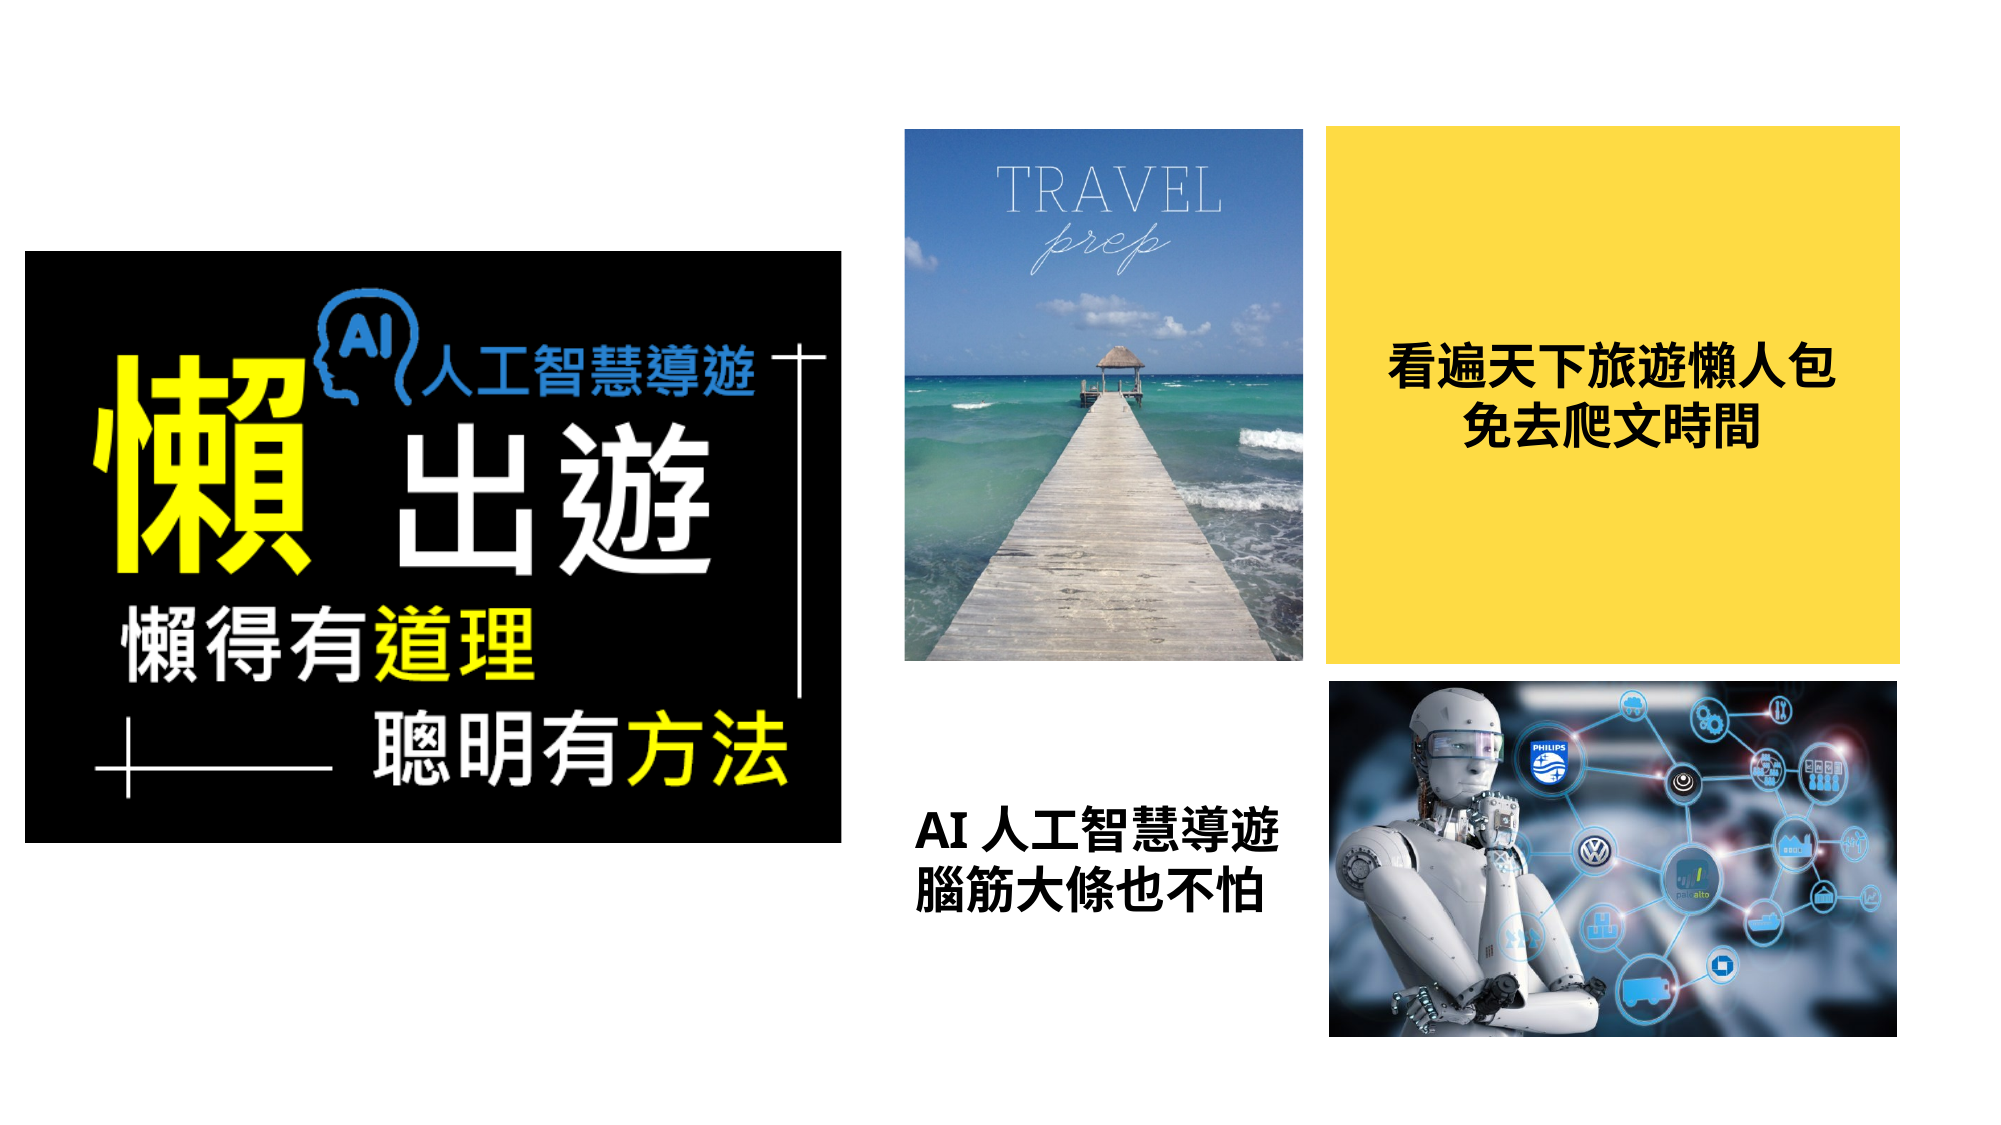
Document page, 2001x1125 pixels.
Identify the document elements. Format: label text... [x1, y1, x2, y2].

text_box 看遍天下旅遊懶人包 免去爬文時間 [1373, 327, 1853, 462]
picture [904, 129, 1304, 661]
picture [25, 251, 842, 843]
text_box AI人工智慧導遊 腦筋大條也不怕 [900, 791, 1296, 926]
text_box [1330, 129, 1896, 661]
picture [1329, 681, 1897, 1037]
text_box [900, 682, 1299, 1036]
